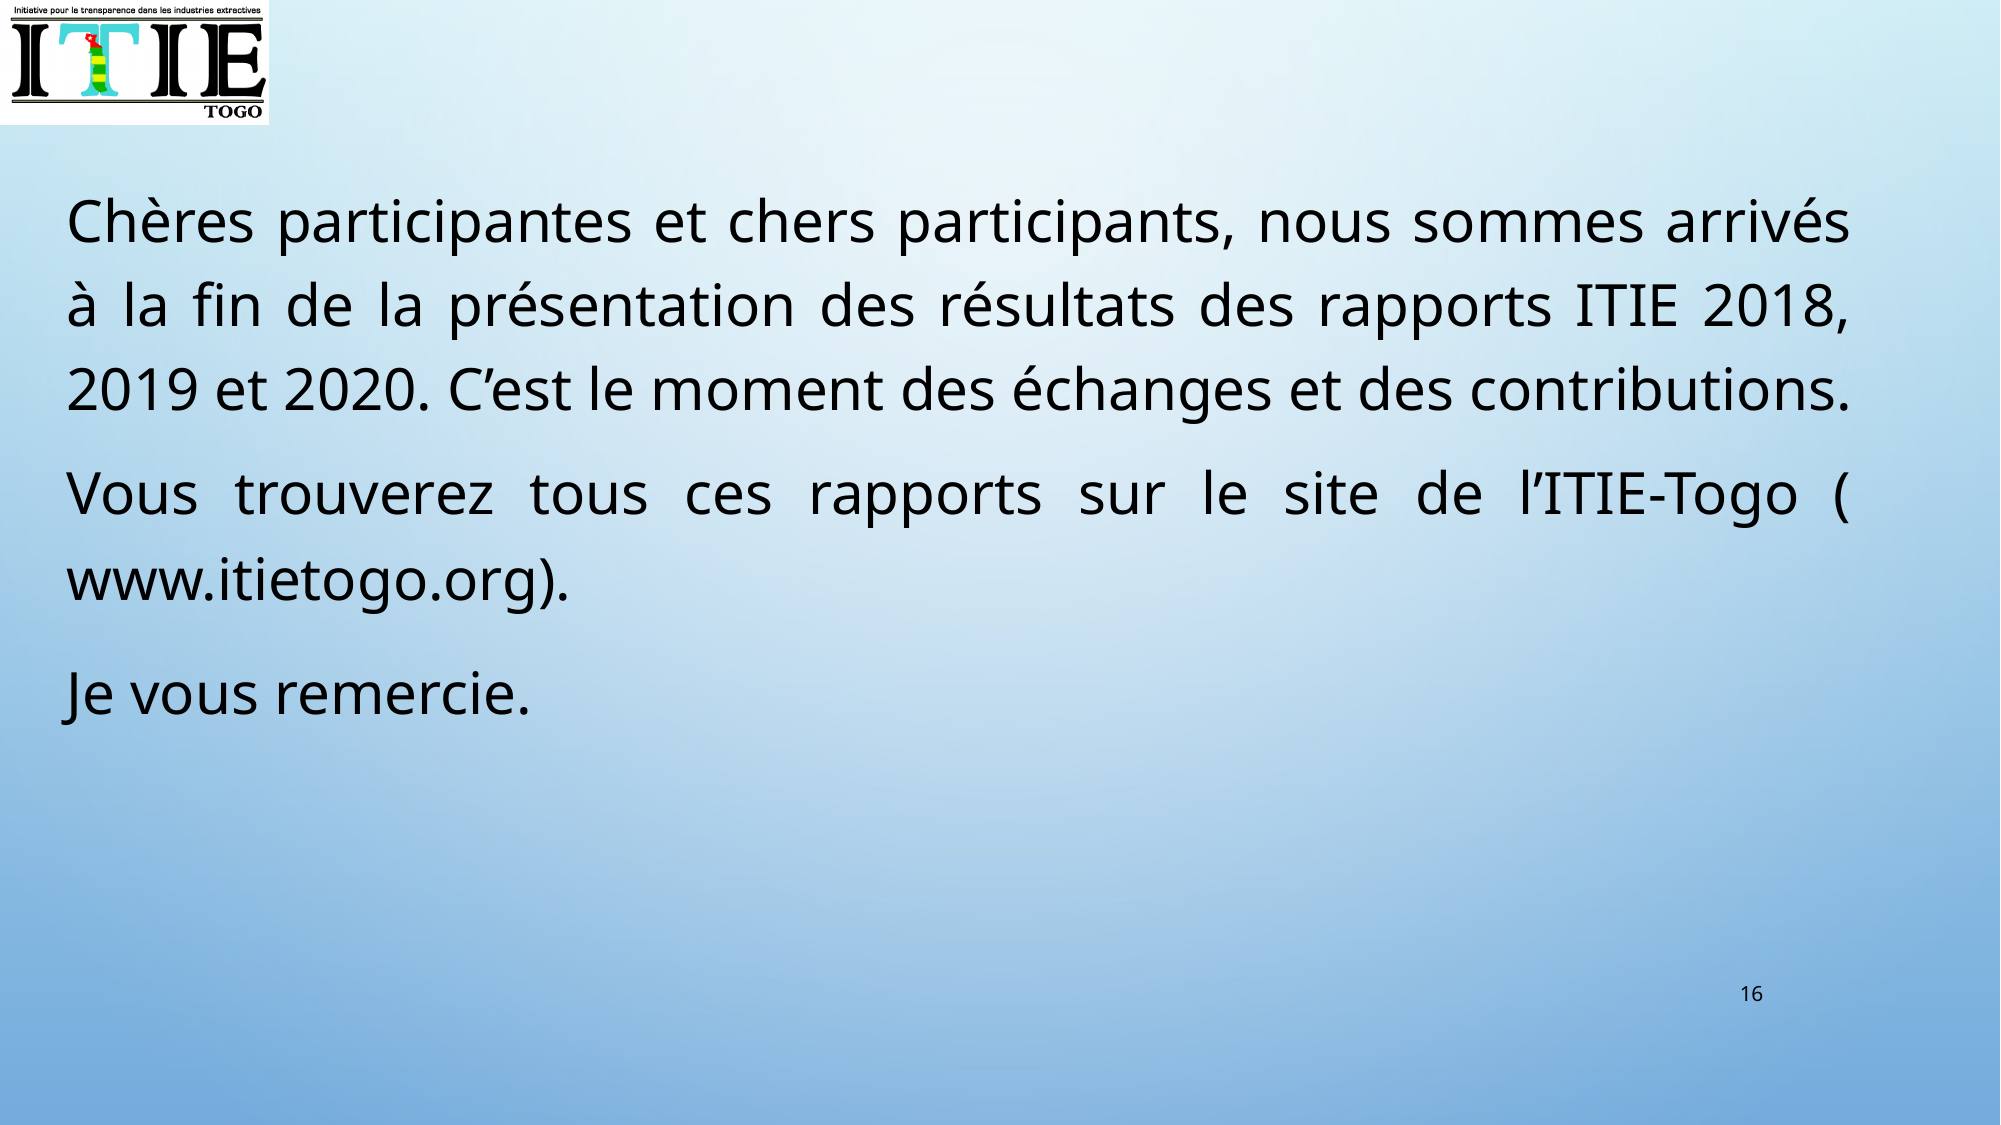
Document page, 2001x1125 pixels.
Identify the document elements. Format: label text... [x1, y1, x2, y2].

picture [0, 0, 269, 126]
list Chères participantes et chers participants, nous sommes arrivés à la fin de la présentation des résultats des rapports ITIE 2018, 2019 et 2020. C’est le moment des échanges et des contributions. Vous trouverez tous ces rapports sur le site de l’ITIE-Togo (www.itietogo.org). Je vous remercie. [51, 162, 1876, 939]
text_box [1724, 965, 1851, 1025]
